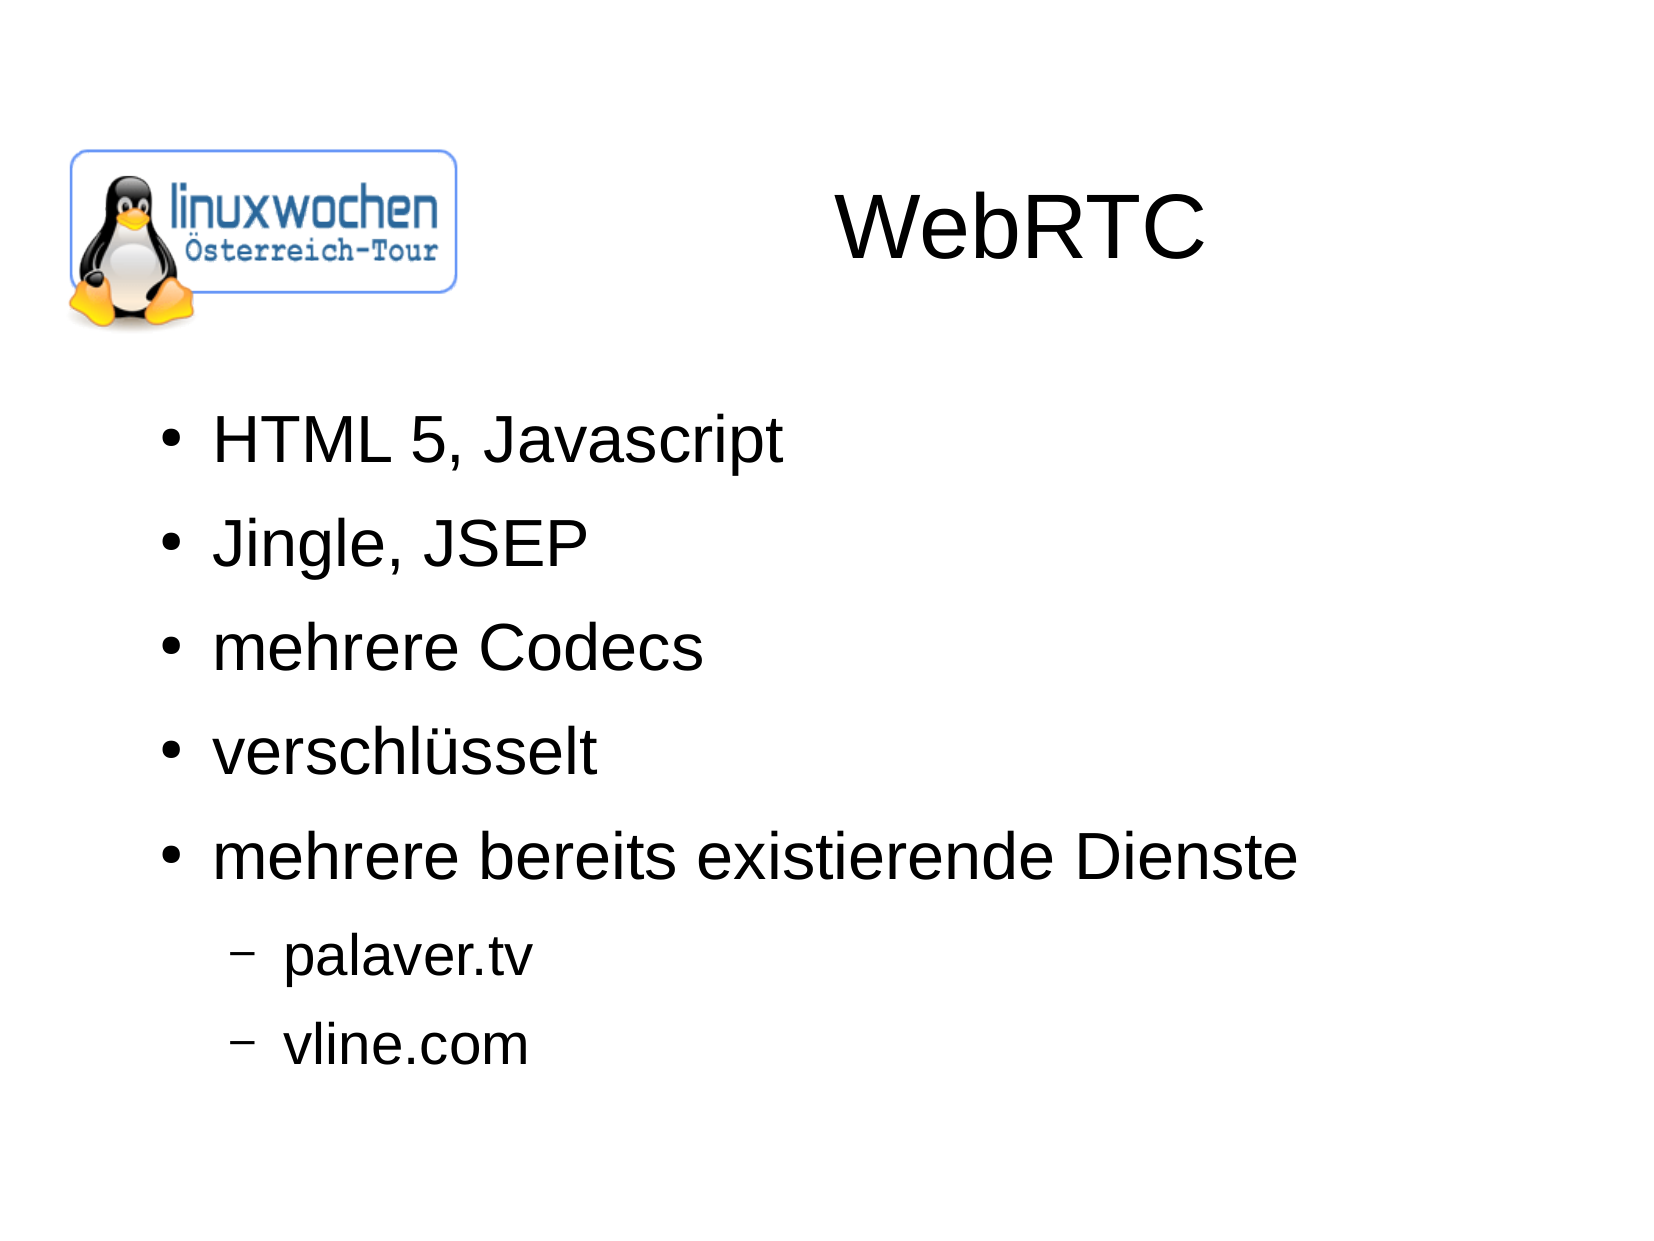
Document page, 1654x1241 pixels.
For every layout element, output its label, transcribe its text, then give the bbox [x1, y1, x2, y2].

title WebRTC [471, 123, 1571, 331]
picture [37, 129, 472, 338]
list HTML 5, Javascript Jingle, JSEP mehrere Codecs verschlüsselt mehrere bereits existierende Dienste palaver.tv vline.com [141, 401, 1536, 1121]
